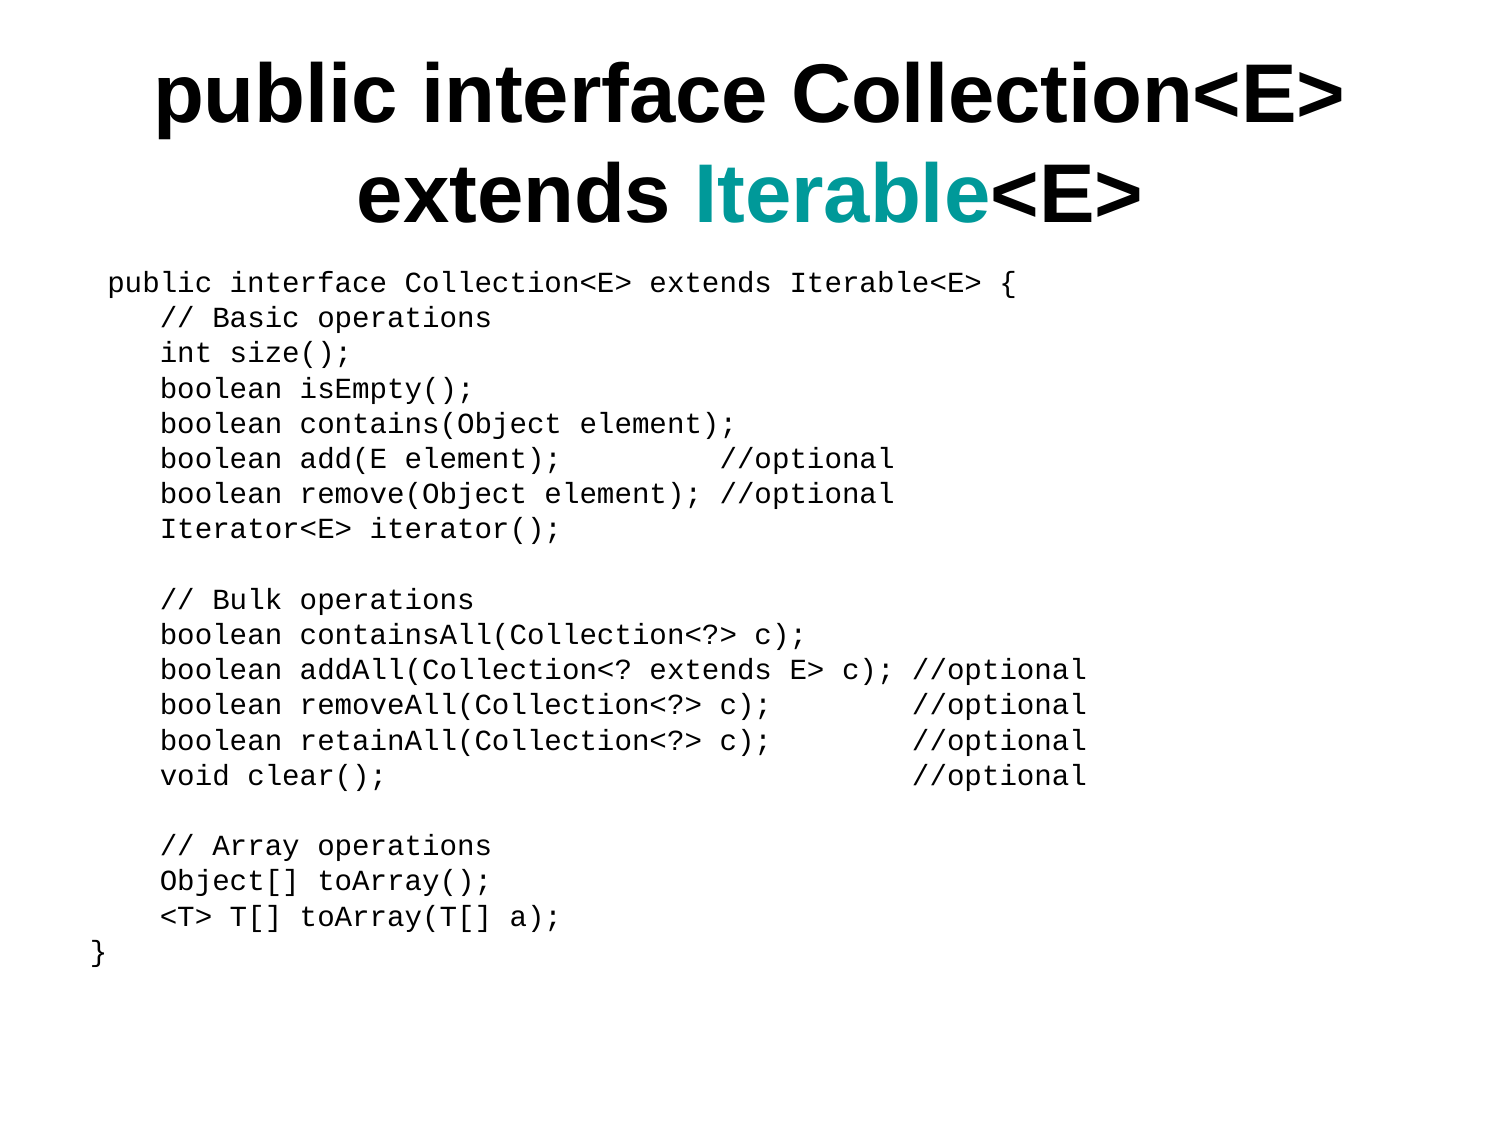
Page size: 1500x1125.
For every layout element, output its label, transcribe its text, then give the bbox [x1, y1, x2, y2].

title public interface Collection<E> extends Iterable<E> [75, 31, 1426, 247]
list public interface Collection<E> extends Iterable<E> { // Basic operations int size(); boolean isEmpty(); boolean contains(Object element); boolean add(E element); //optional boolean remove(Object element); //optional Iterator<E> iterator(); // Bulk operations boolean containsAll(Collection<?> c); boolean addAll(Collection<? extends E> c); //optional boolean removeAll(Collection<?> c); //optional boolean retainAll(Collection<?> c); //optional void clear(); //optional // Array operations Object[] toArray(); <T> T[] toArray(T[] a); } [75, 262, 1426, 1010]
